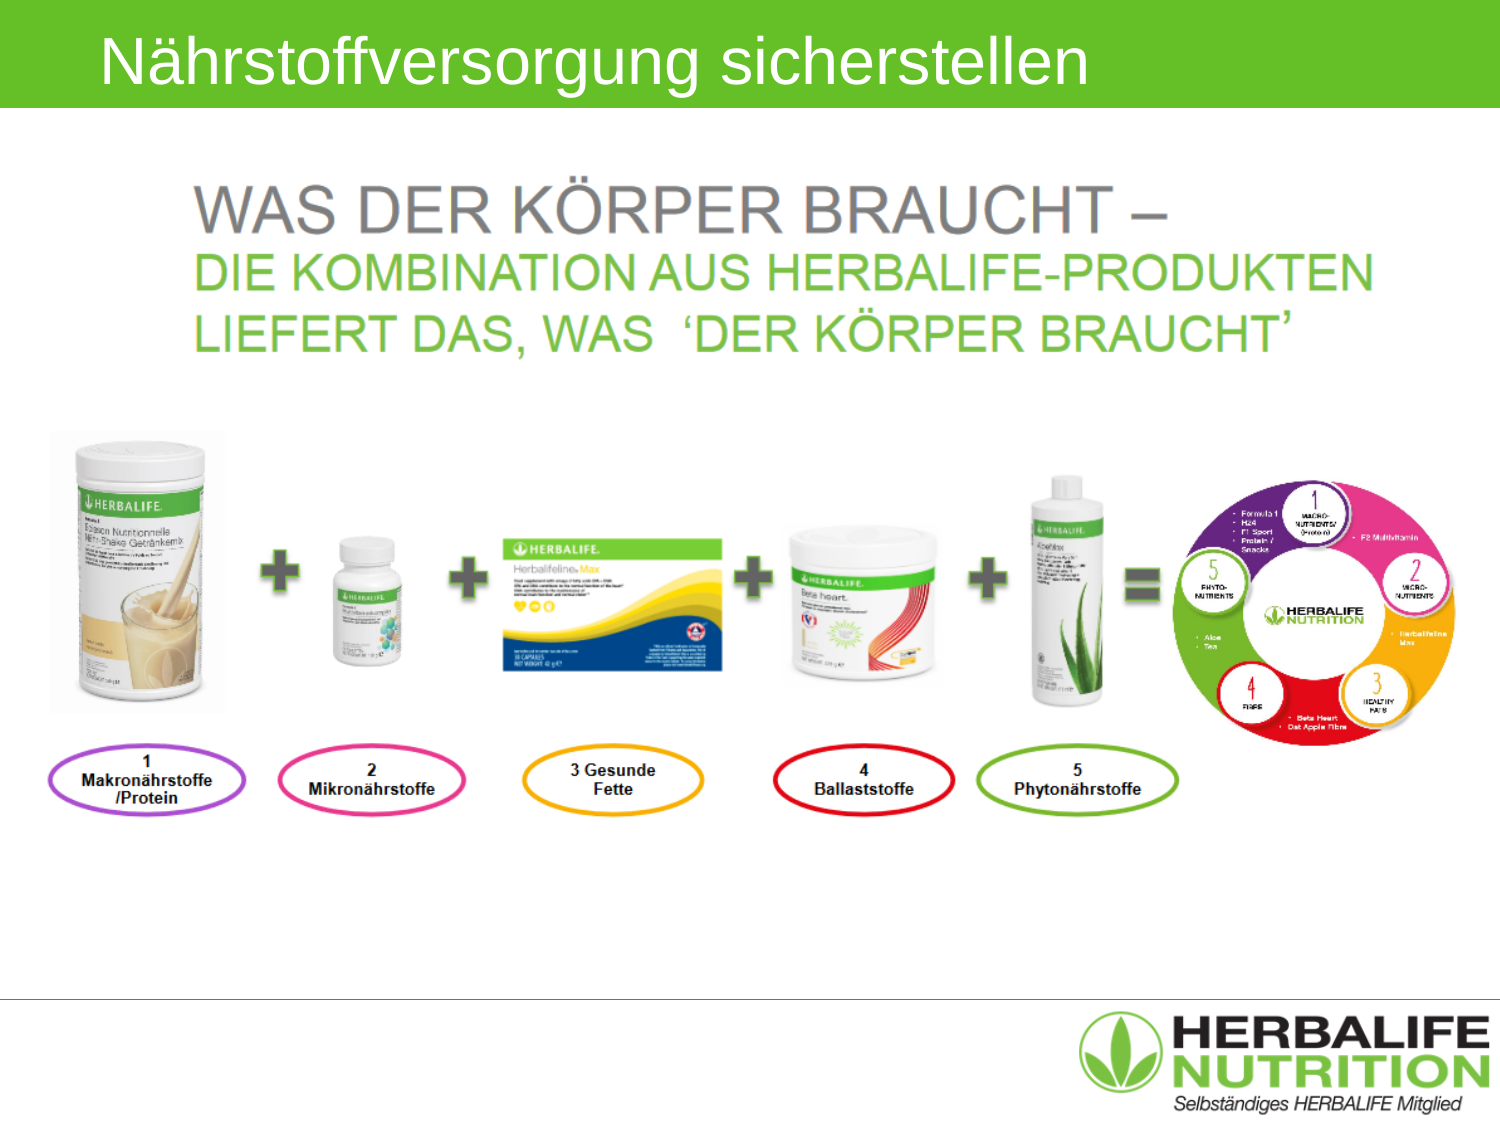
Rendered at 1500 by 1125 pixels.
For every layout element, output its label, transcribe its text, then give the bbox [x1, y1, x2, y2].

title Nährstoffversorgung sicherstellen [84, 18, 1379, 108]
picture [0, 108, 1500, 995]
